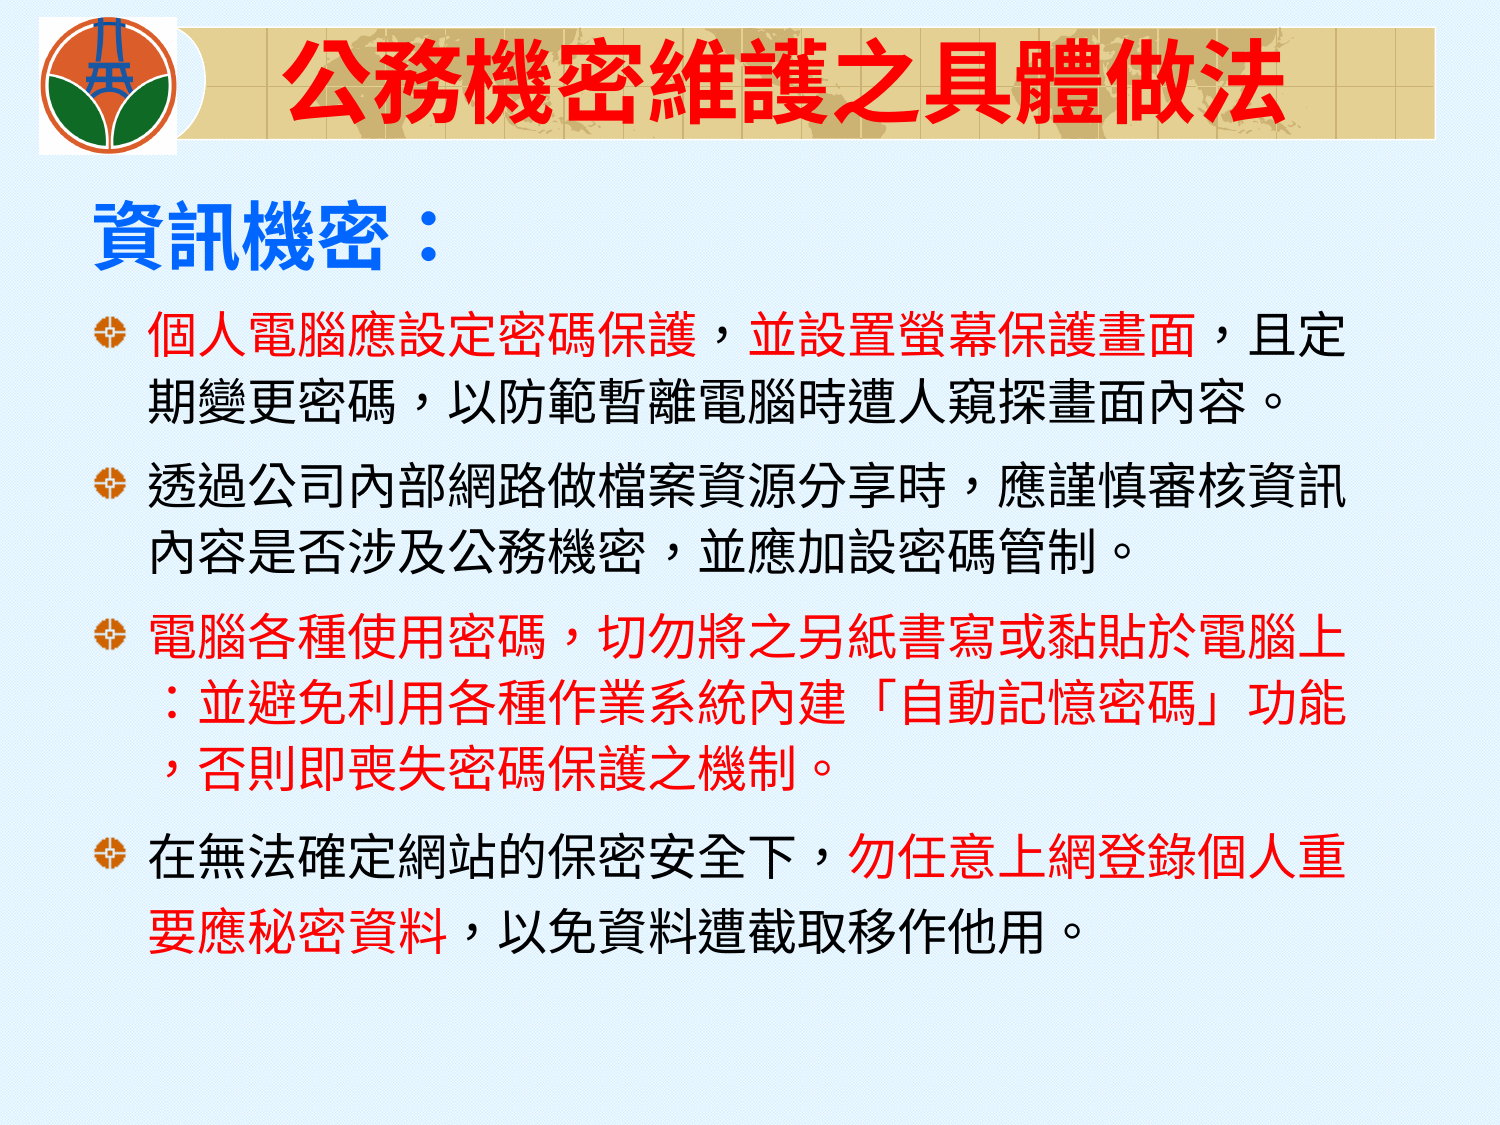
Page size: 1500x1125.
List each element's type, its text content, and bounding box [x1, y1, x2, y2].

text_box 公務機密維護之具體做法 [265, 18, 1365, 141]
picture [0, 0, 1500, 1125]
list 資訊機密： 個人電腦應設定密碼保護，並設置螢幕保護畫面，且定期變更密碼，以防範暫離電腦時遭人窺探畫面內容。 透過公司內部網路做檔案資源分享時，應謹慎審核資訊內容是否涉及公務機密，並應加設密碼管制。 電腦各種使用密碼，切勿將之另紙書寫或黏貼於電腦上：並避免利用各種作業系統內建「自動記憶密碼」功能，否則即喪失密碼保護之機制。 在無法確定網站的保密安全下，勿任意上網登錄個人重要應秘密資料，以免資料遭截取移作他用。 [76, 172, 1412, 1094]
